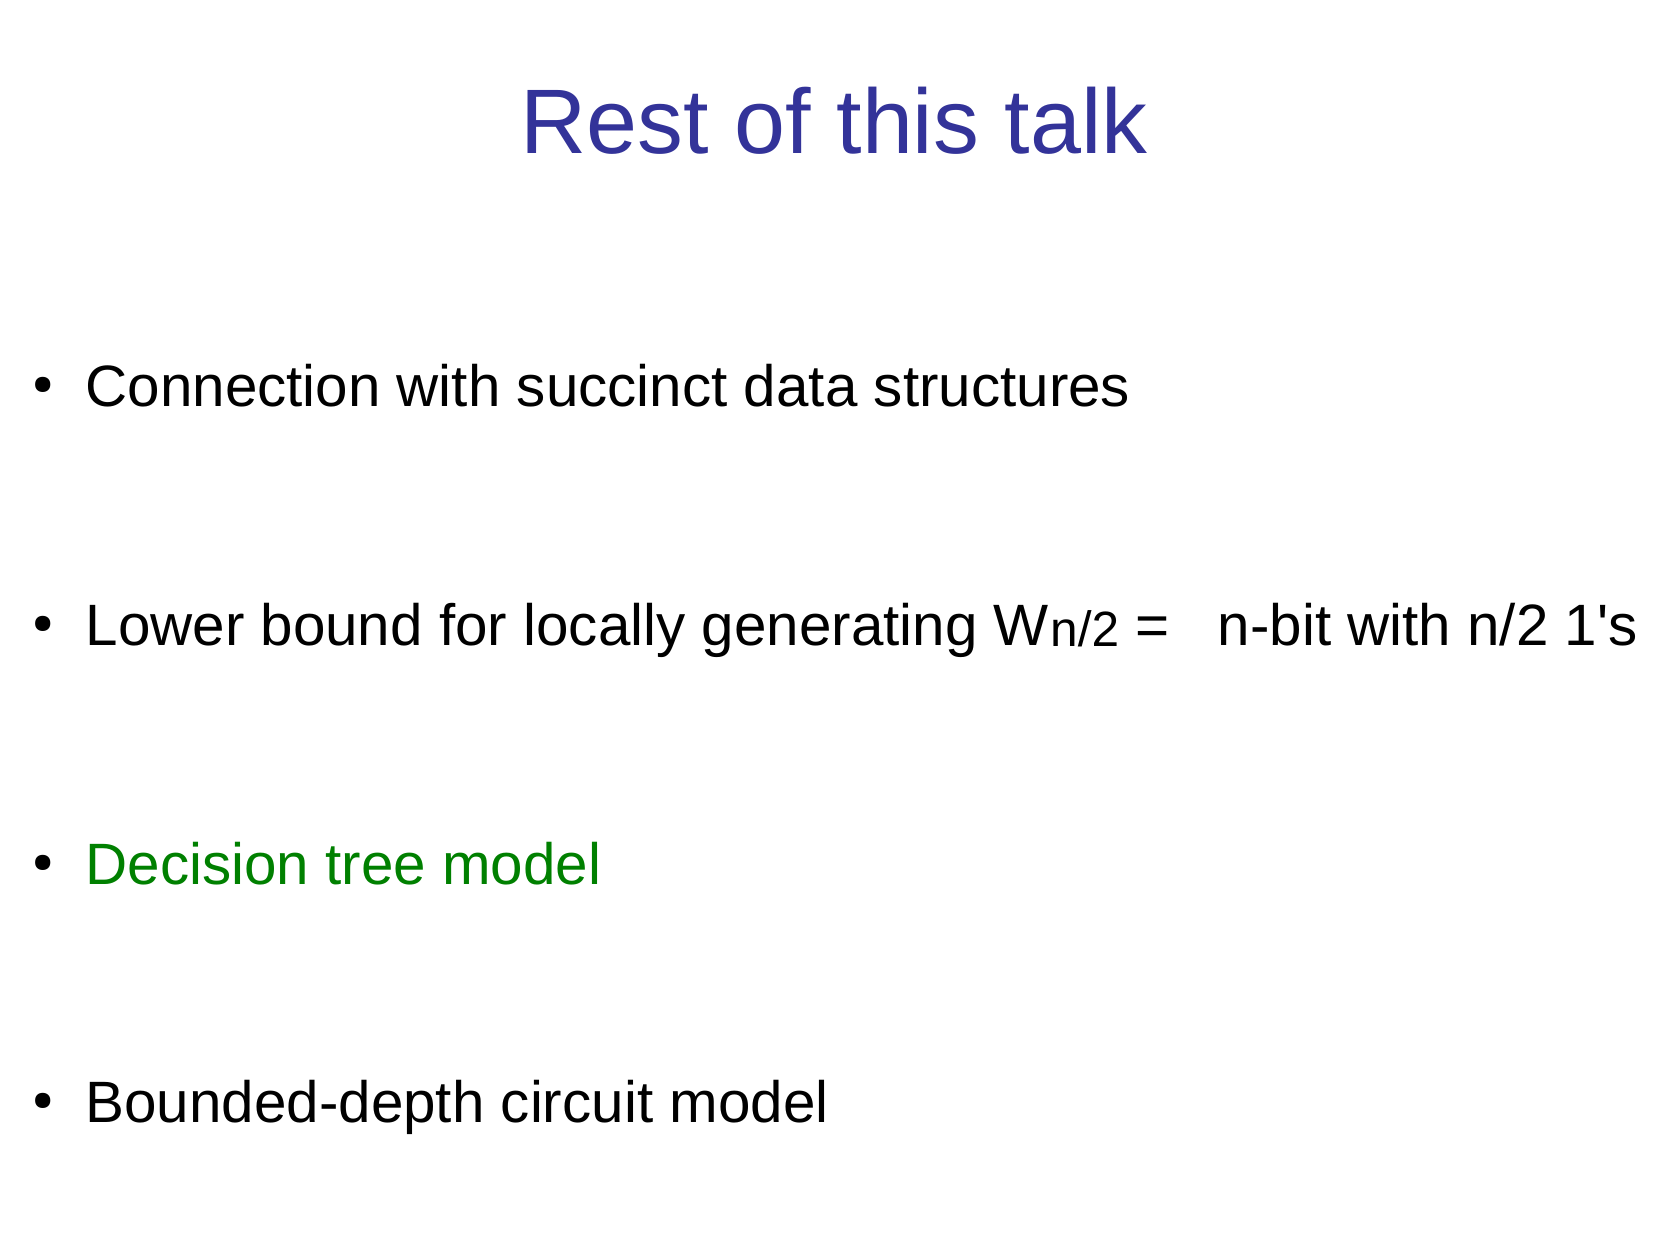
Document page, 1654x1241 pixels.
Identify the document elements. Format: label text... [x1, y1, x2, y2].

title Rest of this talk [131, 18, 1538, 226]
list Connection with succinct data structures Lower bound for locally generating Wn/2 = n-bit with n/2 1's Decision tree model Bounded-depth circuit model [0, 187, 1654, 1241]
